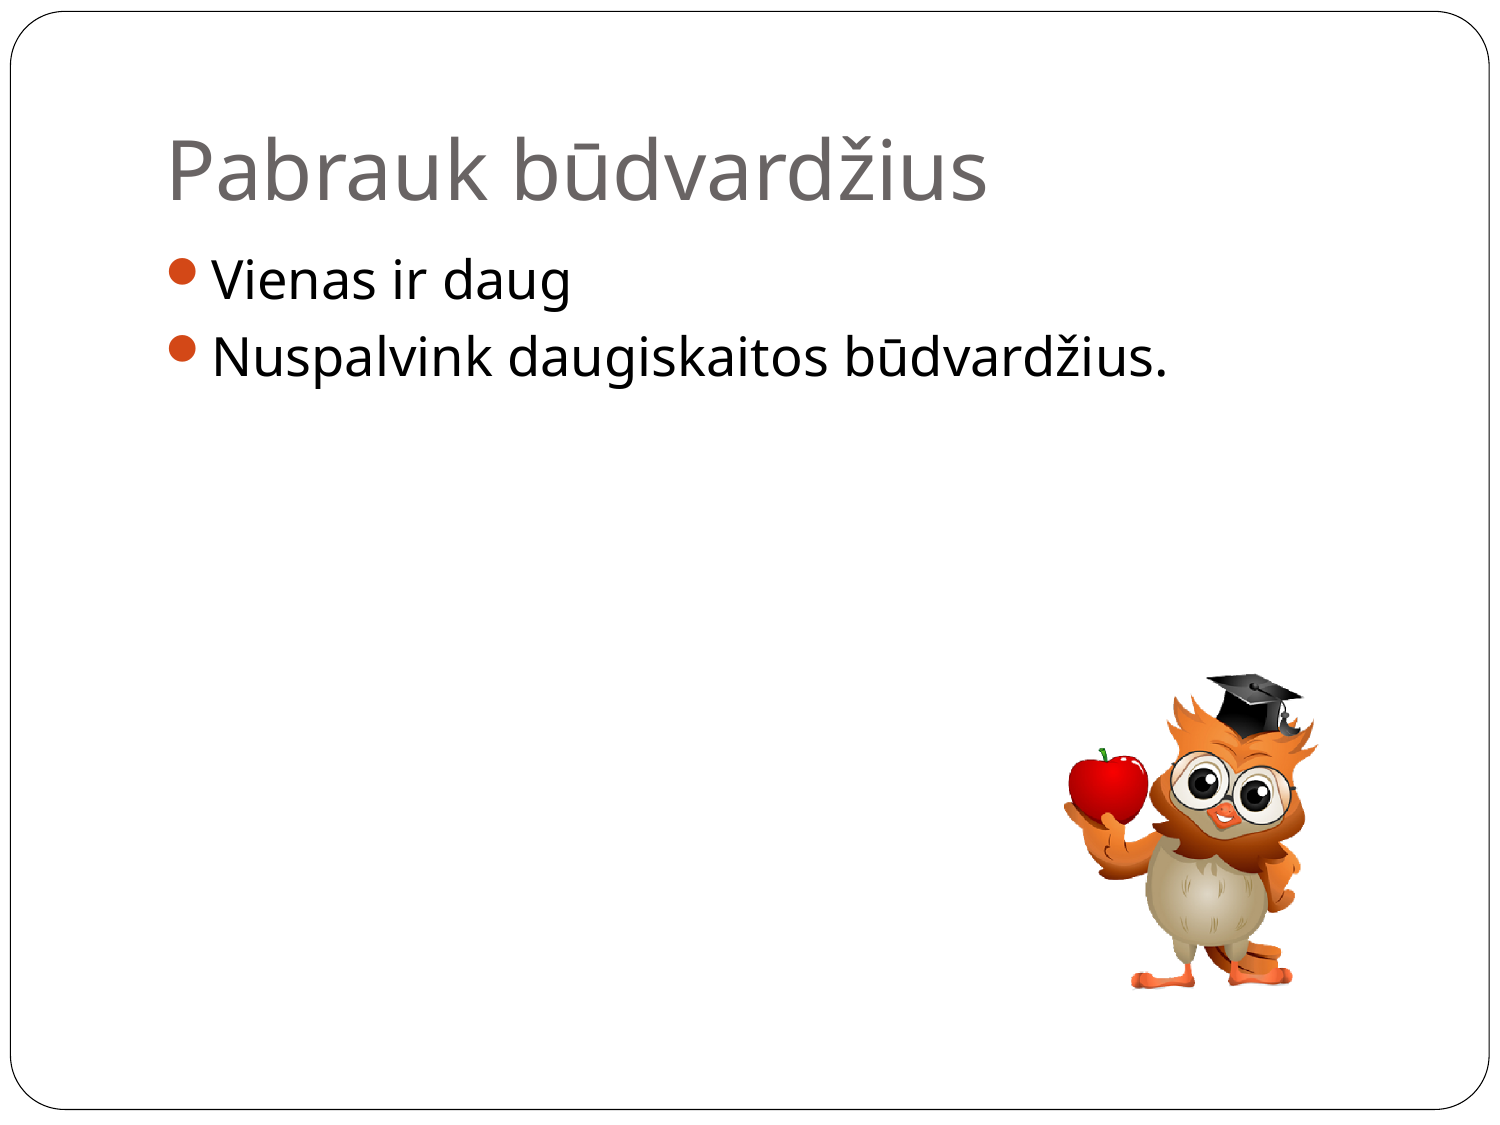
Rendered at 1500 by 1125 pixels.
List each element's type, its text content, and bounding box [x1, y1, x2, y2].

picture [1033, 671, 1357, 995]
title Pabrauk būdvardžius [150, 45, 1426, 233]
list Vienas ir daug Nuspalvink daugiskaitos būdvardžius. [150, 237, 1426, 988]
